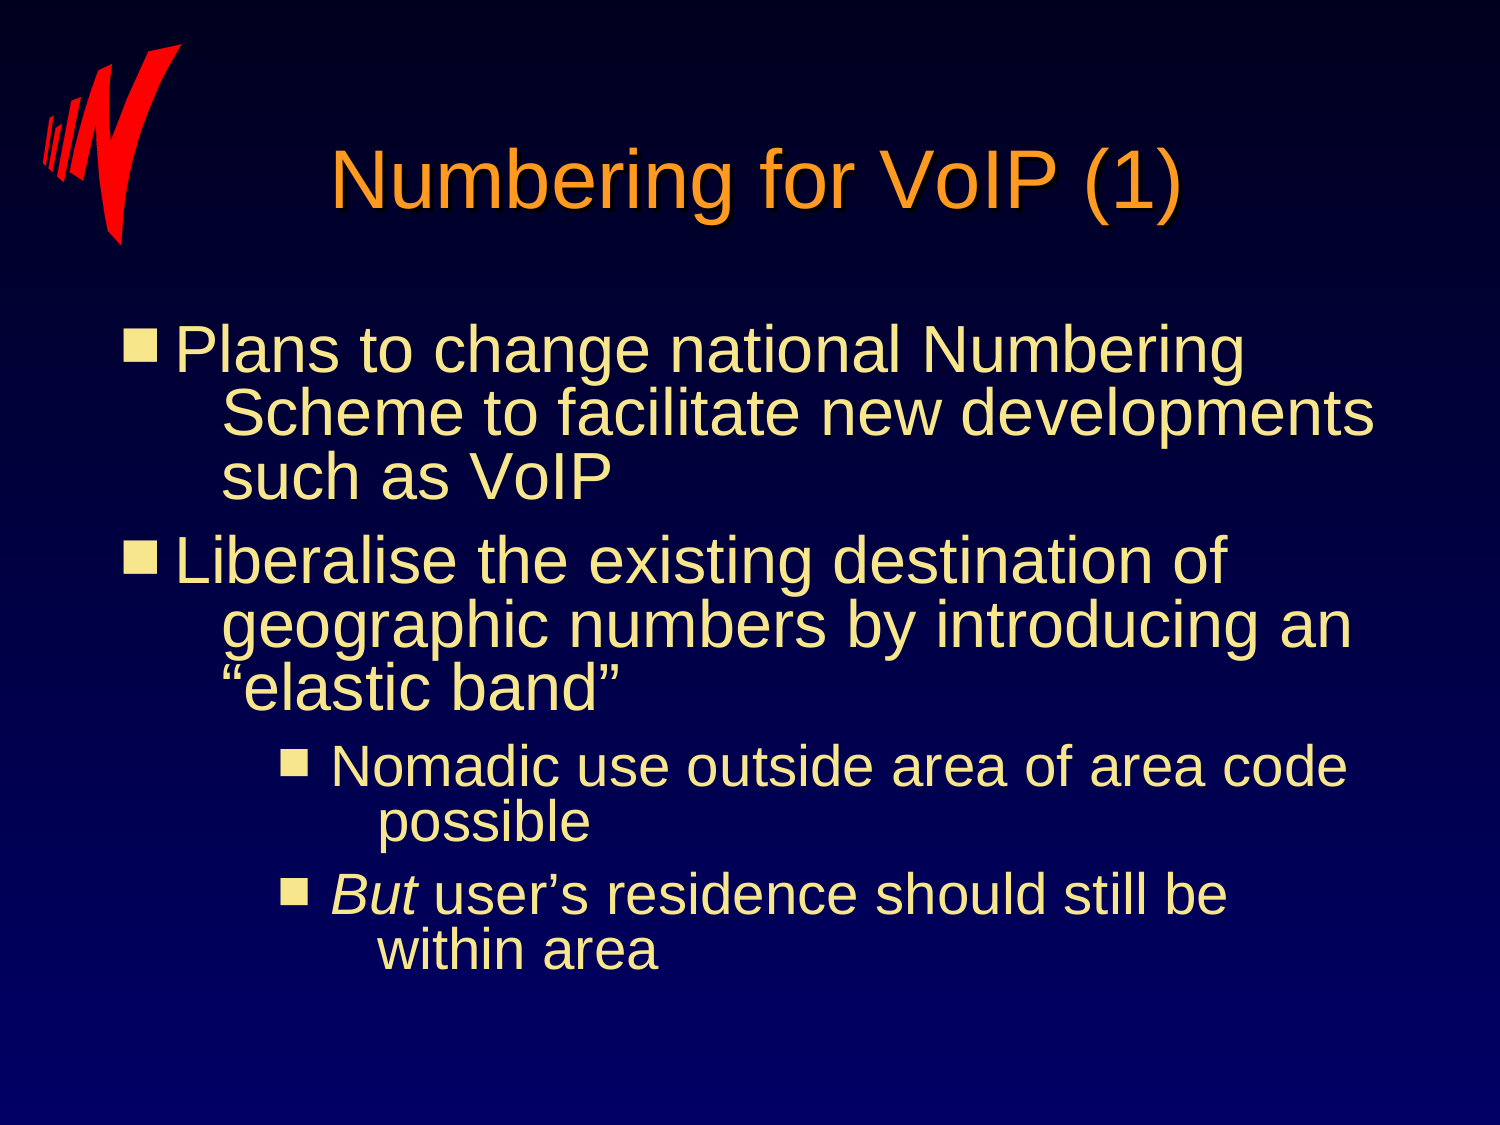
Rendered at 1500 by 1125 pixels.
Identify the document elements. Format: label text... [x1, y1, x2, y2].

title Numbering for VoIP (1) [194, 90, 1320, 278]
list Plans to change national Numbering Scheme to facilitate new developments such as VoIP Liberalise the existing destination of geographic numbers by introducing an “elastic band” Nomadic use outside area of area code possible But user’s residence should still be within area [112, 314, 1401, 1038]
